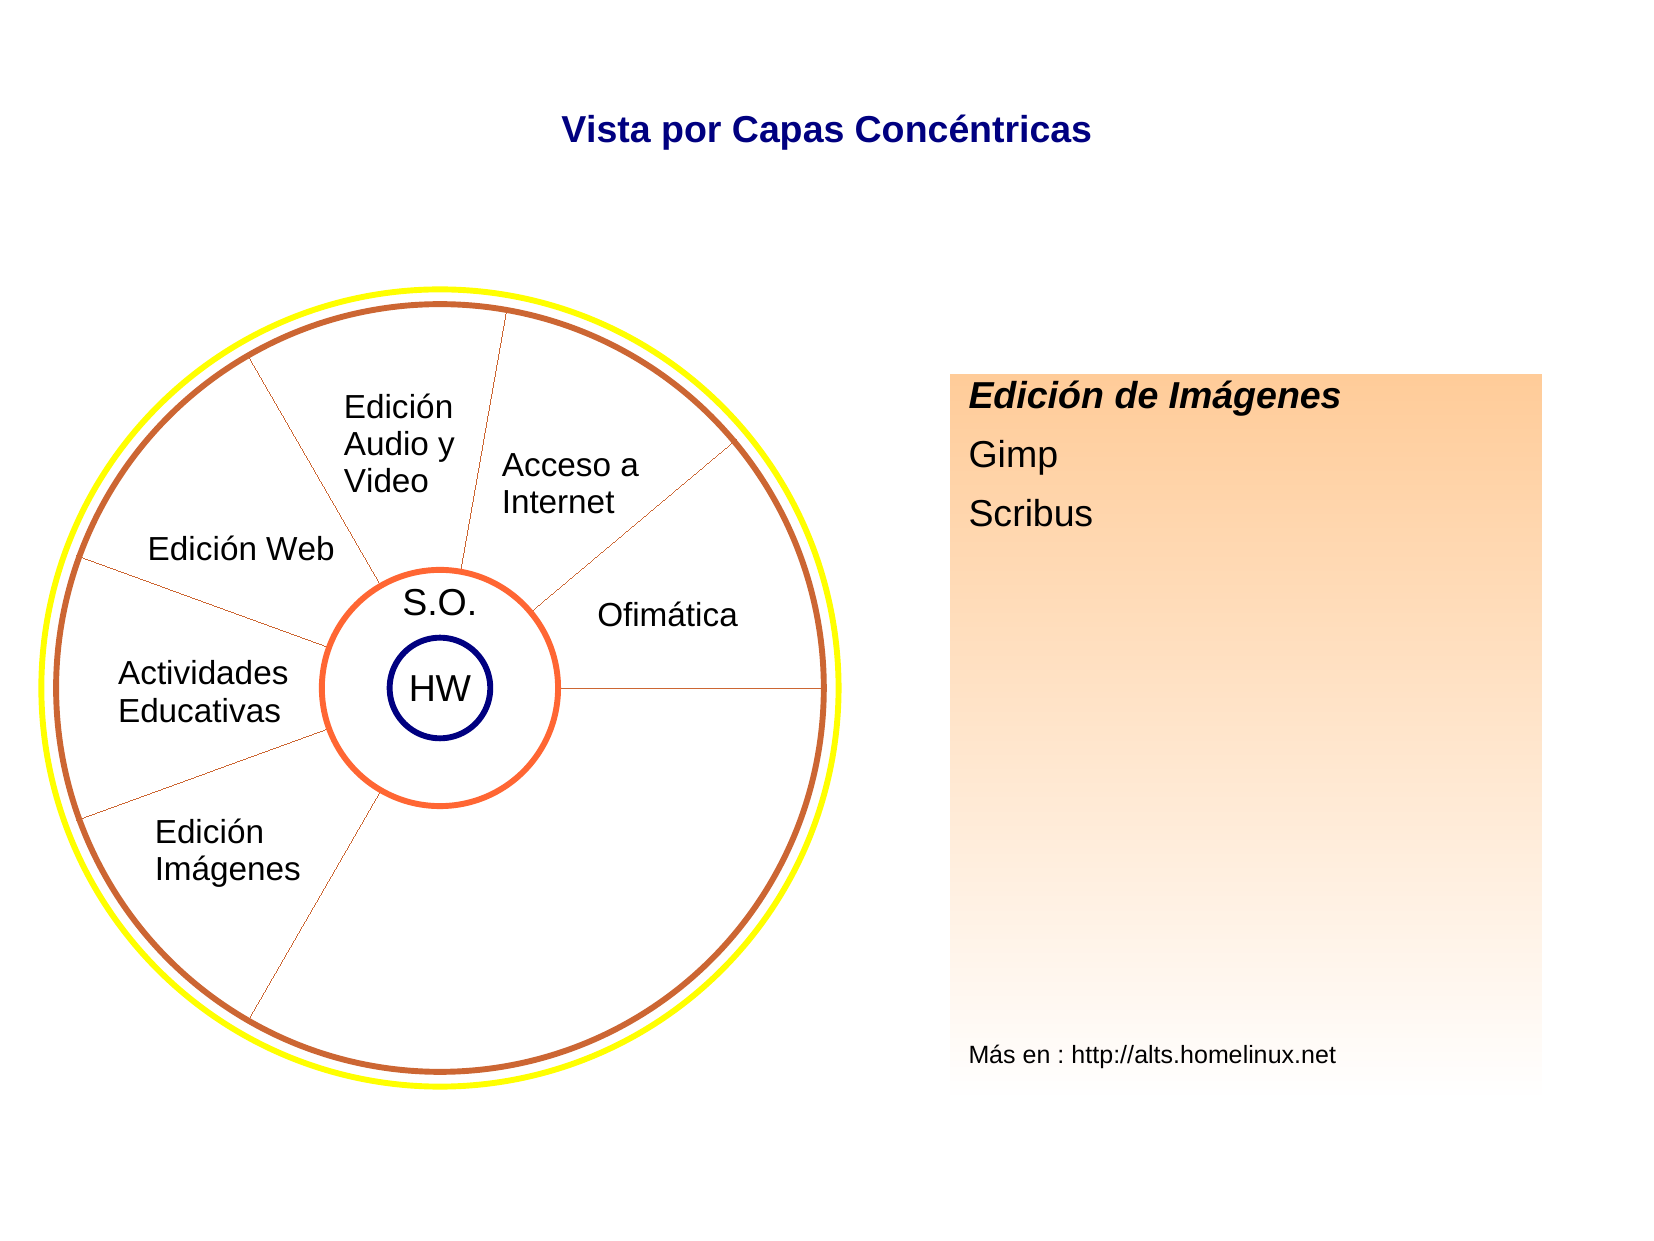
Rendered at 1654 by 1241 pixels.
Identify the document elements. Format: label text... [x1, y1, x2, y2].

text_box Vista por Capas Concéntricas [546, 101, 1108, 160]
text_box Actividades Educativas [103, 647, 304, 738]
text_box Edición Imágenes [140, 806, 316, 896]
text_box Edición Web [132, 522, 350, 575]
text_box HW [389, 637, 491, 739]
text_box Edición Audio y Video [329, 380, 470, 508]
text_box Ofimática [582, 588, 753, 641]
list Edición de Imágenes Gimp Scribus Más en : http://alts.homelinux.net [950, 374, 1542, 1096]
text_box S.O. [321, 569, 559, 807]
text_box Acceso a Internet [487, 439, 655, 529]
